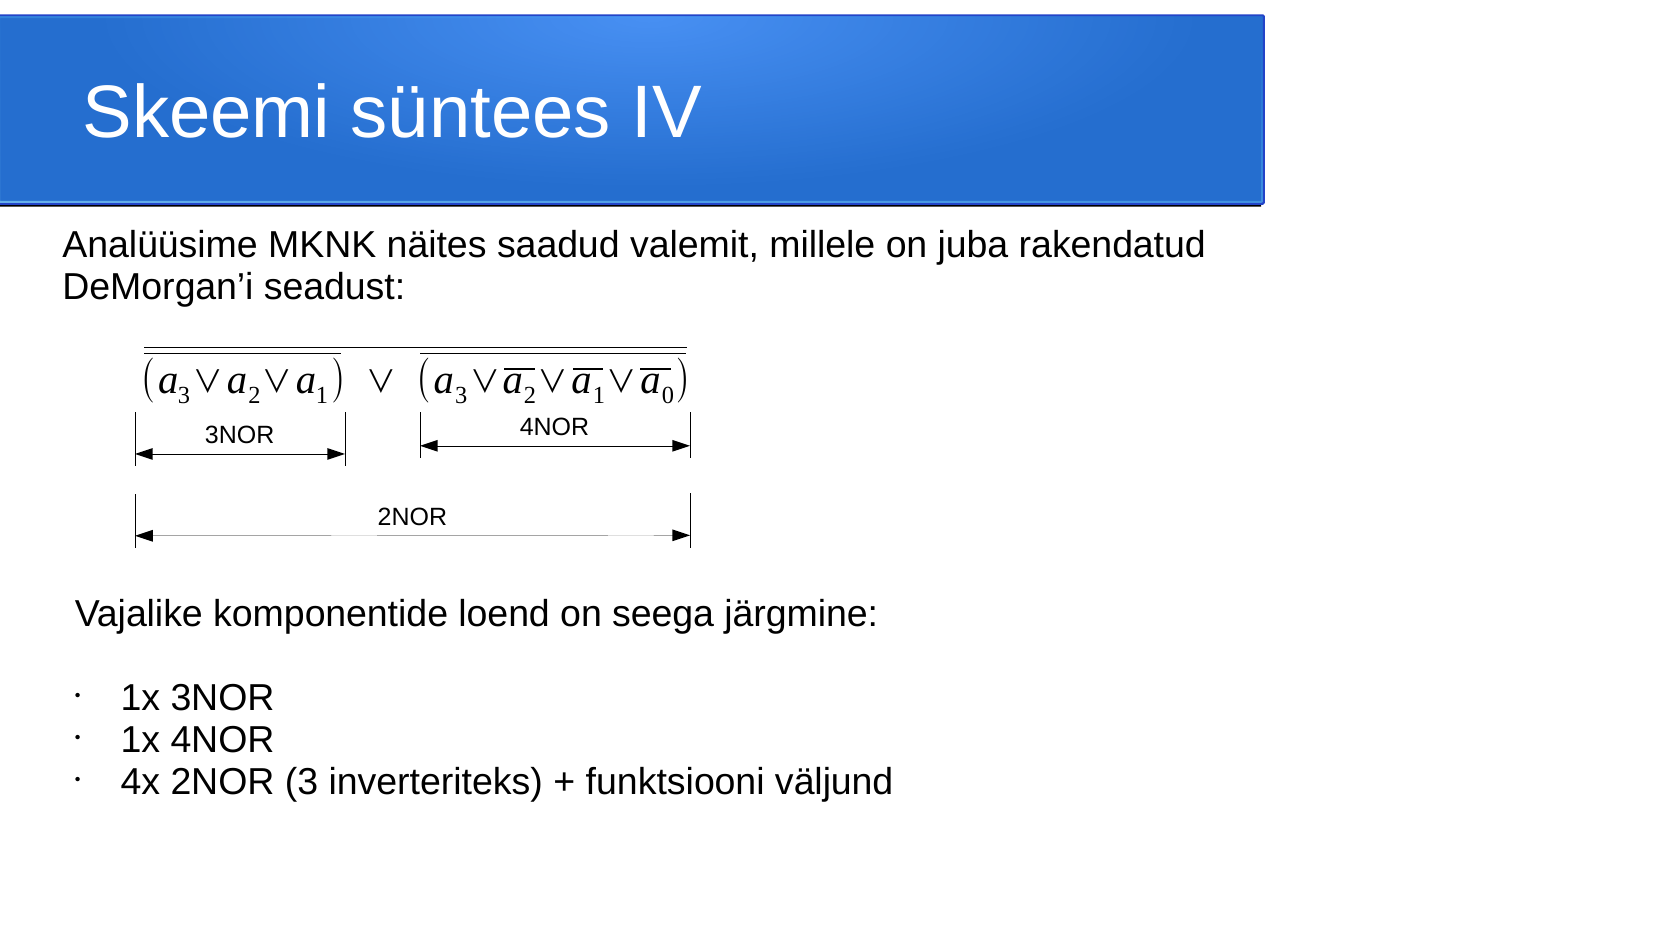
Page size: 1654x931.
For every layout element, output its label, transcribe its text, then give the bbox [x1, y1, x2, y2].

chart [135, 345, 696, 409]
text_box Analüüsime MKNK näites saadud valemit, millele on juba rakendatud DeMorgan’i seadust: [47, 216, 1263, 316]
title Skeemi süntees IV [82, 35, 1235, 189]
text_box Vajalike komponentide loend on seega järgmine: 1x 3NOR 1x 4NOR 4x 2NOR (3 inverteriteks) + funktsiooni väljund [60, 585, 1591, 810]
